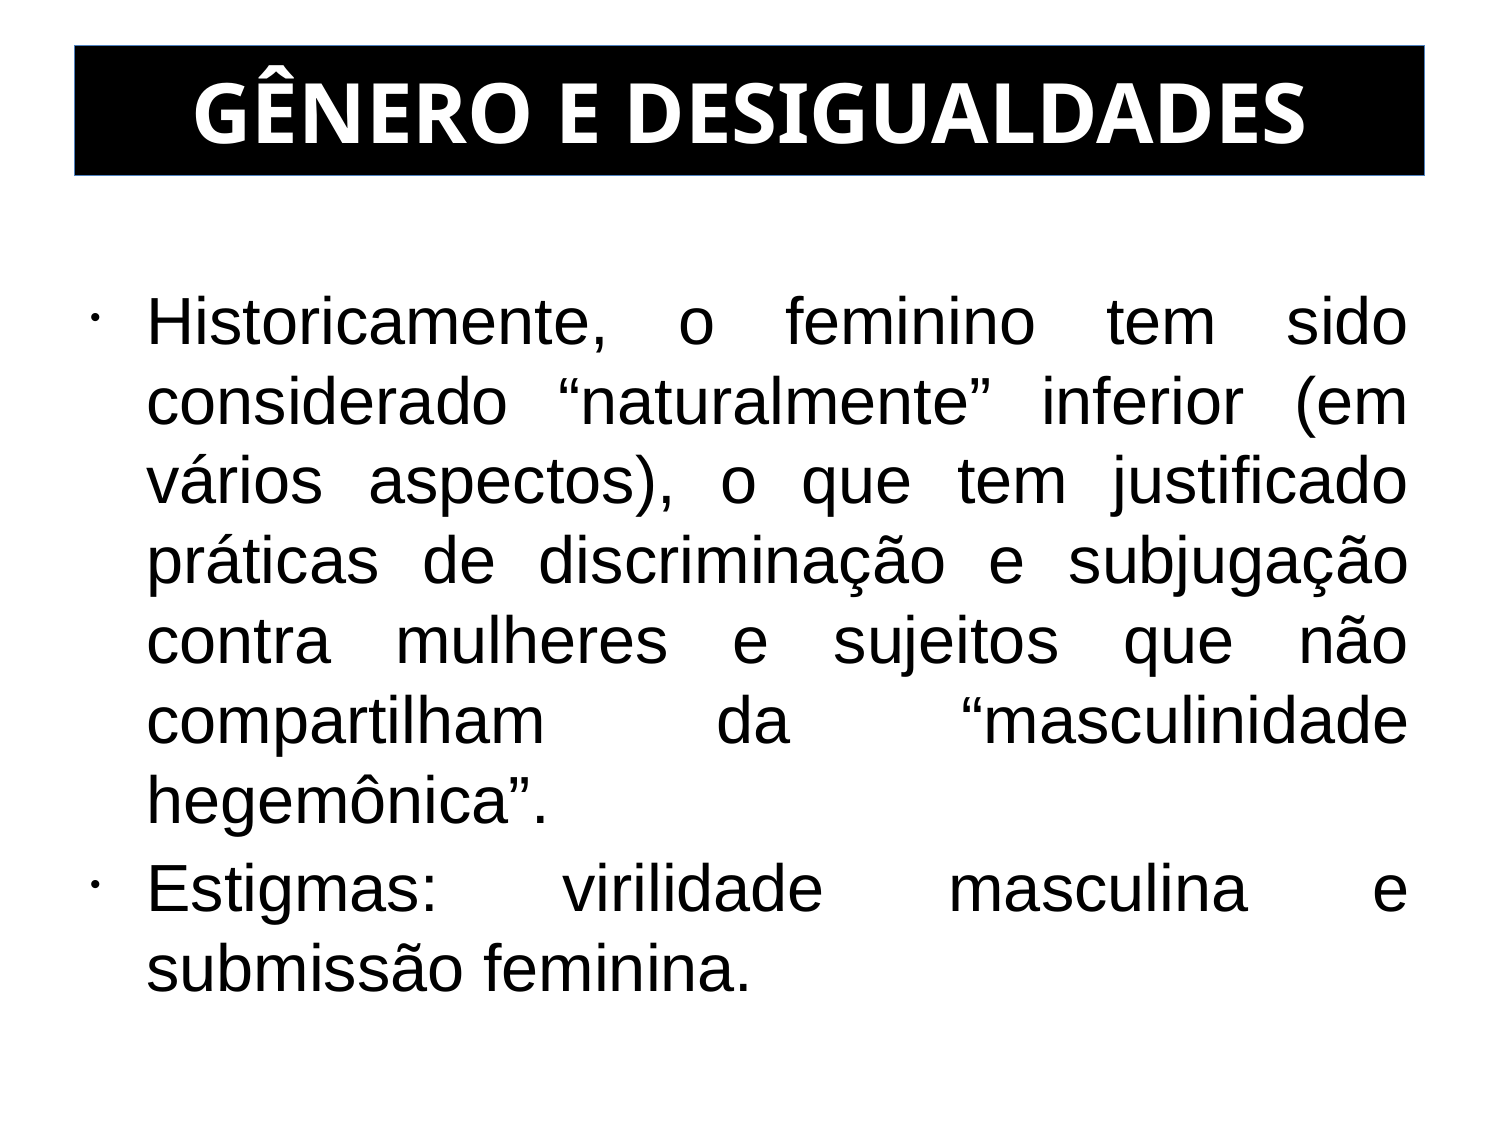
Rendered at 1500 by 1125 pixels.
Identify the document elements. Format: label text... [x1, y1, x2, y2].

text_box GÊNERO E DESIGUALDADES [74, 45, 1425, 176]
text_box Historicamente, o feminino tem sido considerado “naturalmente” inferior (em vários aspectos), o que tem justificado práticas de discriminação e subjugação contra mulheres e sujeitos que não compartilham da “masculinidade hegemônica”. Estigmas: virilidade masculina e submissão feminina. [74, 262, 1425, 1032]
